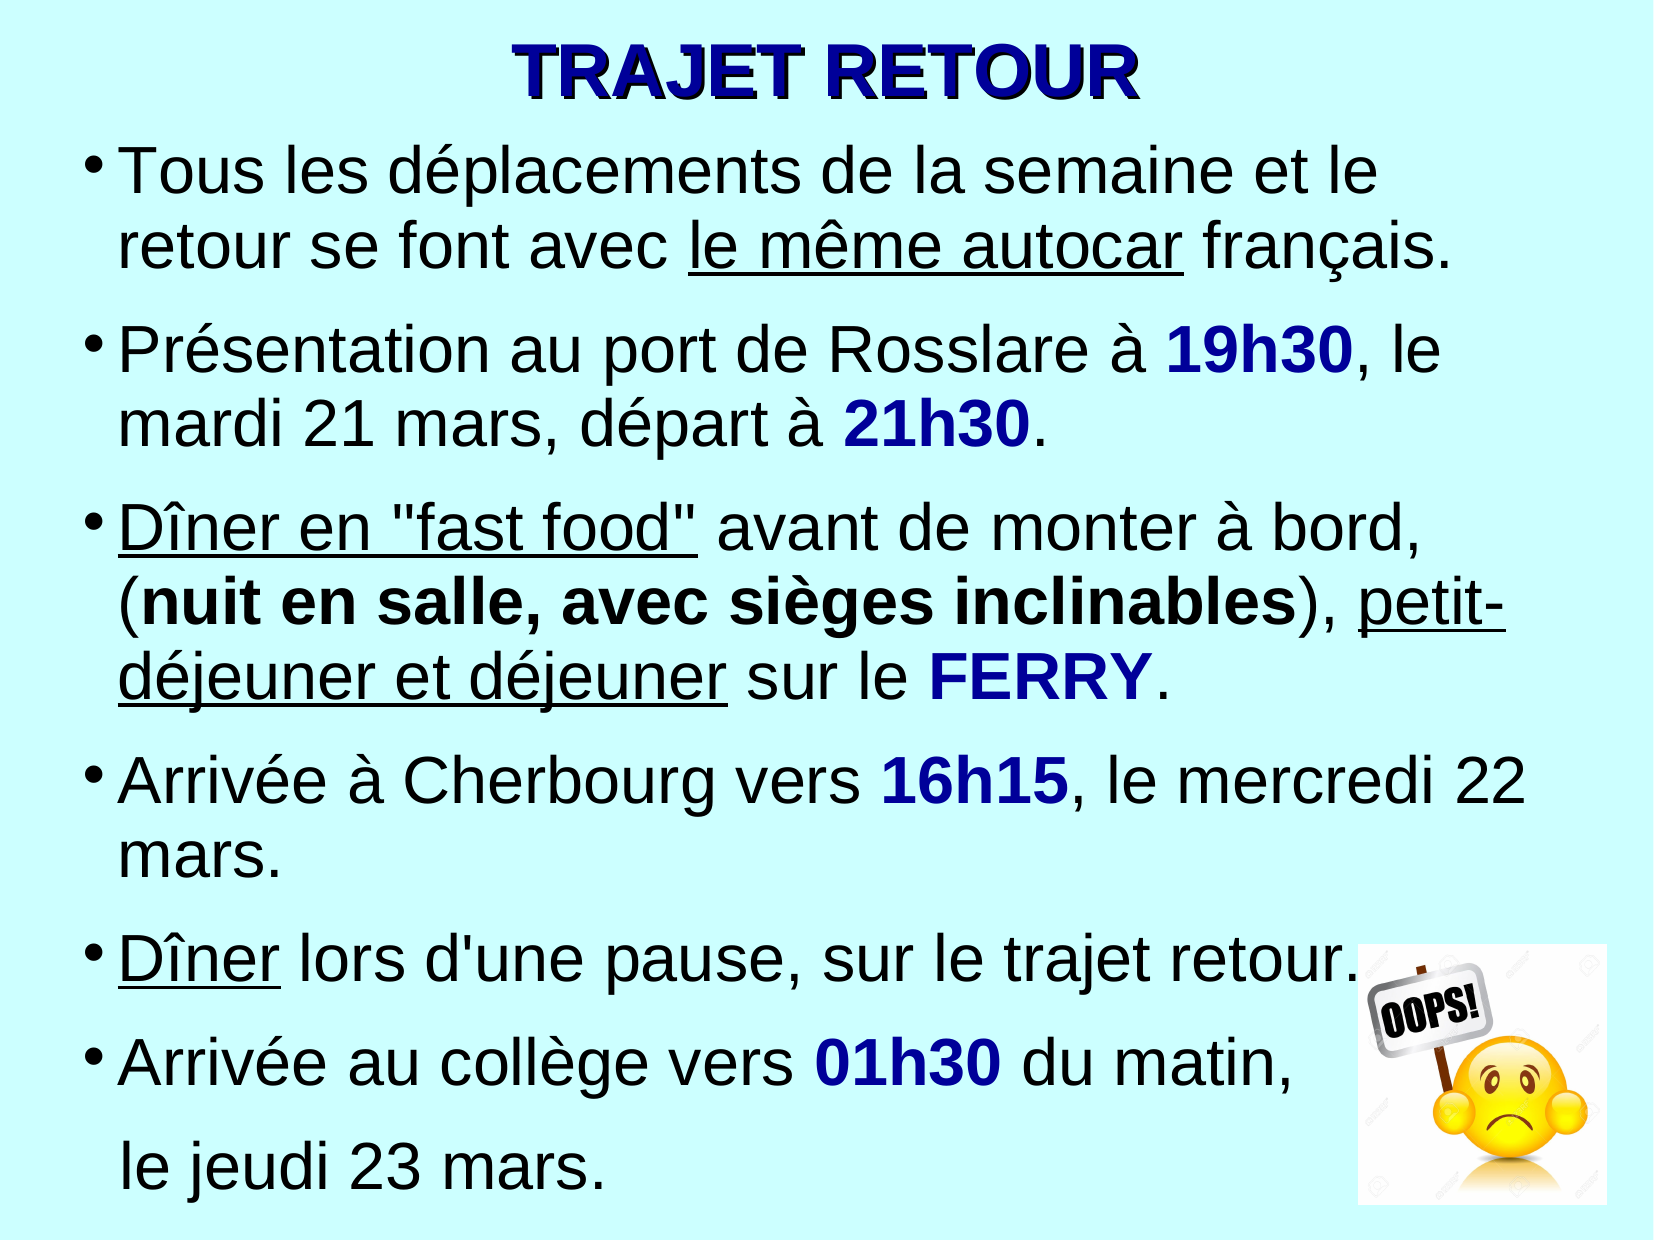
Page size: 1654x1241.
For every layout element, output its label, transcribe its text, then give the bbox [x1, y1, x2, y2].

title TRAJET RETOUR [82, 23, 1569, 119]
picture [1569, 944, 1607, 1205]
list Tous les déplacements de la semaine et le retour se font avec le même autocar français. Présentation au port de Rosslare à 19h30, le mardi 21 mars, départ à 21h30. Dîner en ''fast food'' avant de monter à bord, (nuit en salle, avec sièges inclinables), petit-déjeuner et déjeuner sur le FERRY. Arrivée à Cherbourg vers 16h15, le mercredi 22 mars. Dîner lors d'une pause, sur le trajet retour. Arrivée au collège vers 01h30 du matin, le jeudi 23 mars. [82, 129, 1569, 1205]
